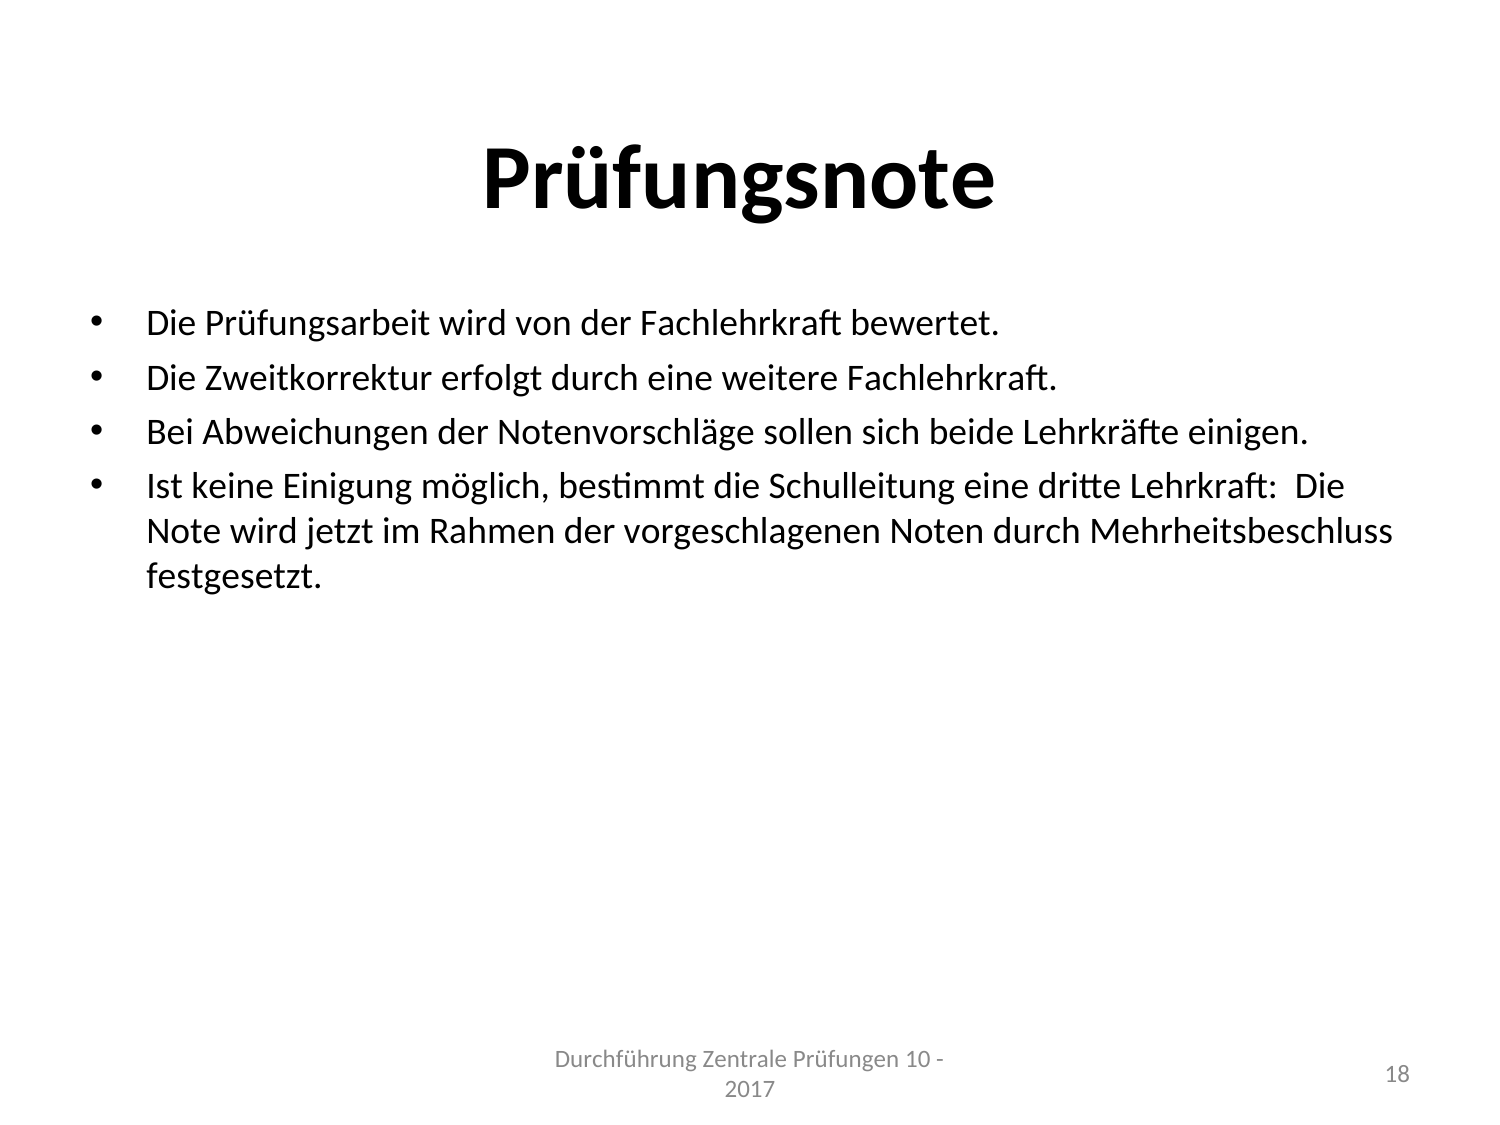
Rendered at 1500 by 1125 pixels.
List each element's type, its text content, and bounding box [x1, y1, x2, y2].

text_box Durchführung Zentrale Prüfungen 10 - 2017 [512, 1042, 988, 1103]
text_box <Foliennummer> [1074, 1042, 1426, 1103]
list Die Prüfungsarbeit wird von der Fachlehrkraft bewertet. Die Zweitkorrektur erfolgt durch eine weitere Fachlehrkraft. Bei Abweichungen der Notenvorschläge sollen sich beide Lehrkräfte einigen. Ist keine Einigung möglich, bestimmt die Schulleitung eine dritte Lehrkraft: Die Note wird jetzt im Rahmen der vorgeschlagenen Noten durch Mehrheitsbeschluss festgesetzt. [75, 290, 1426, 1034]
title Prüfungsnote [64, 78, 1415, 266]
